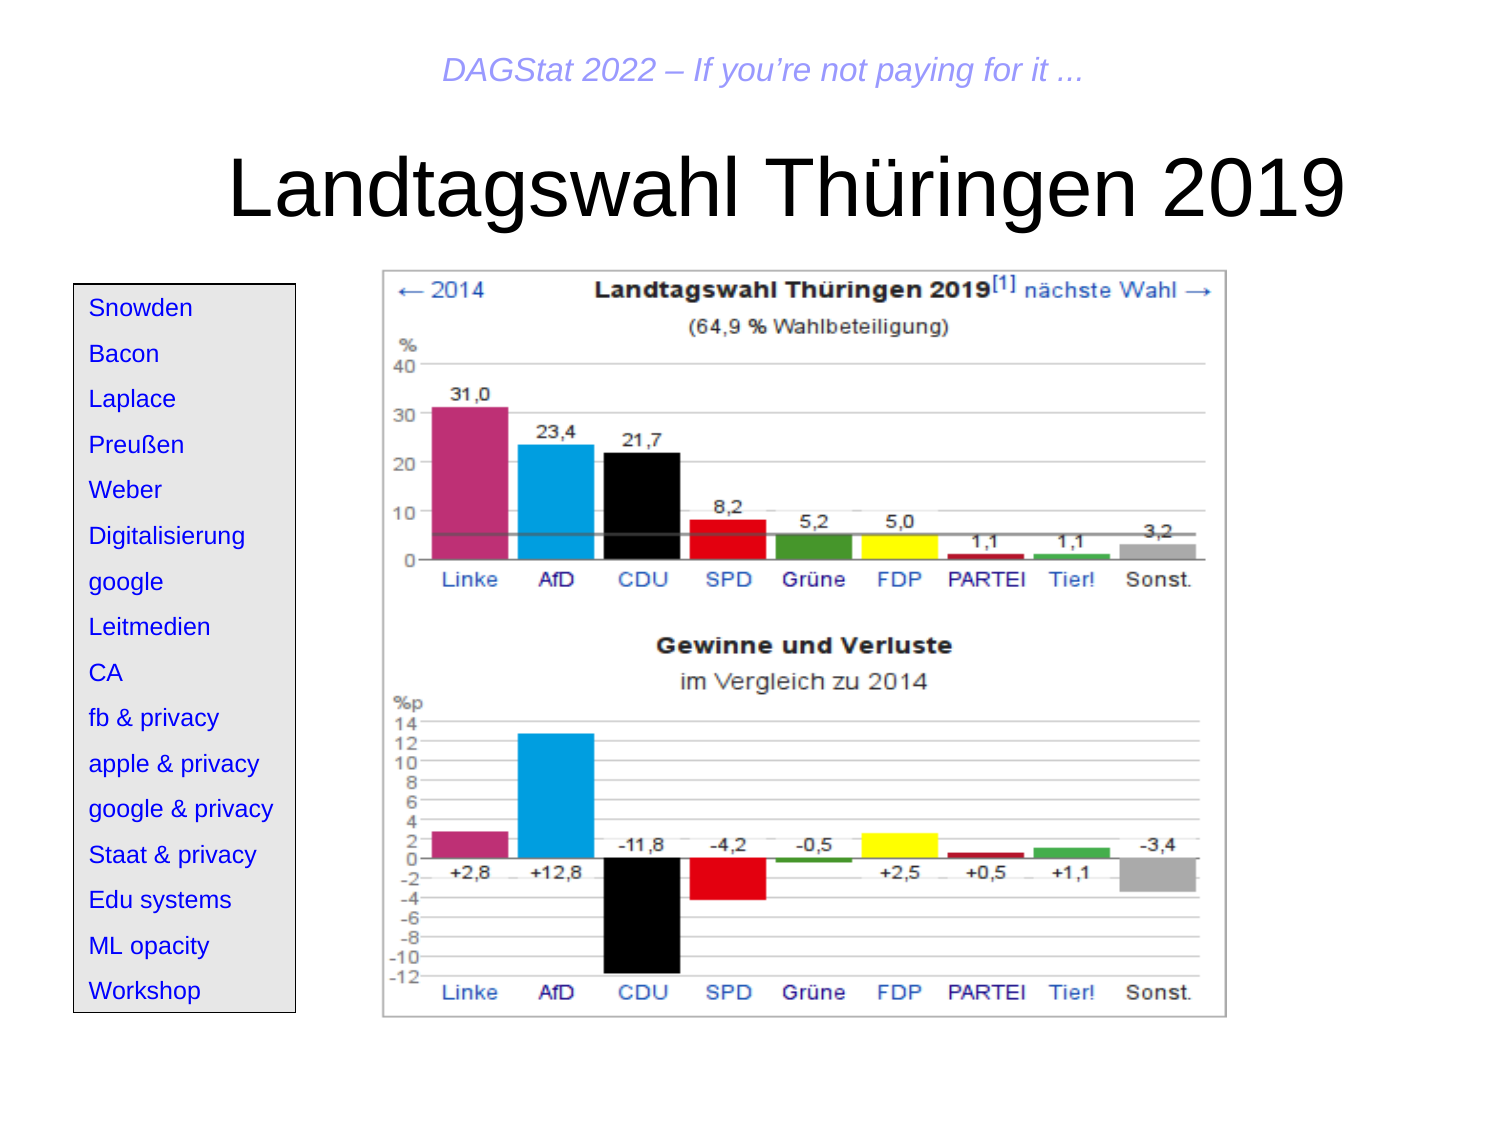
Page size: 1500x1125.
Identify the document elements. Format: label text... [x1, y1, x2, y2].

picture [375, 285, 1227, 1027]
title Landtagswahl Thüringen 2019 [113, 96, 1463, 285]
